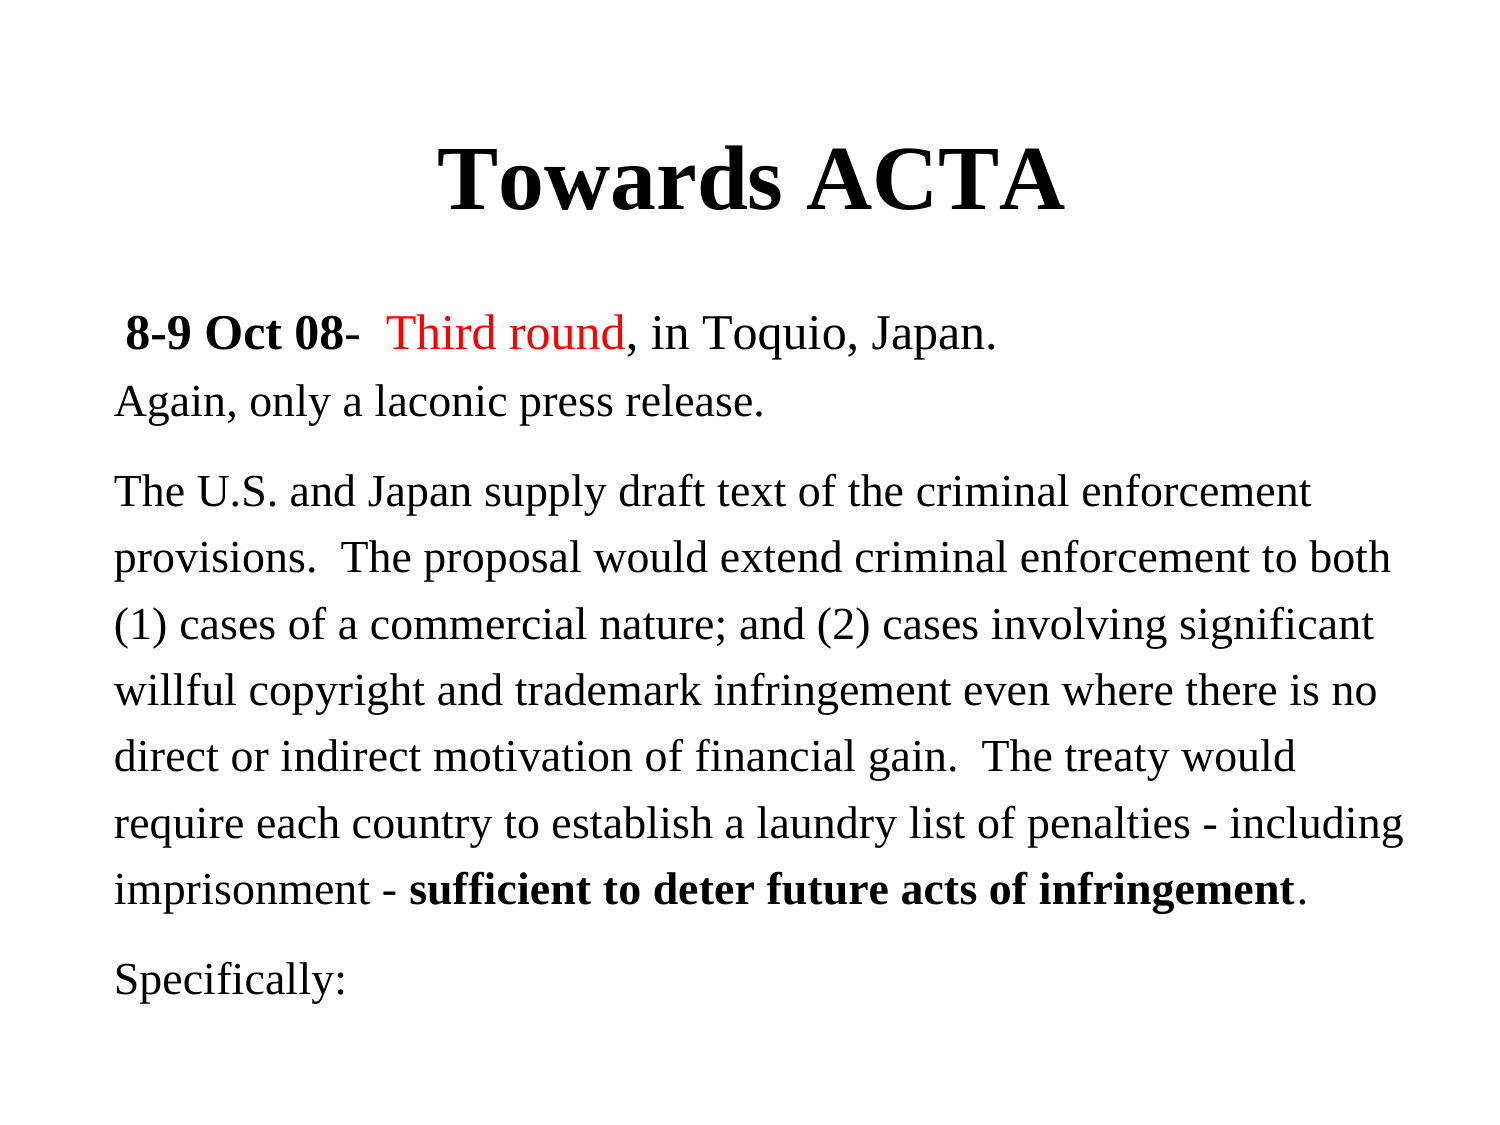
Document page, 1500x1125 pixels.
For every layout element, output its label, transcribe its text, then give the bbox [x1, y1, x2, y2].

text_box 8-9 Oct 08- Third round, in Toquio, Japan. Again, only a laconic press release. The U.S. and Japan supply draft text of the criminal enforcement provisions. The proposal would extend criminal enforcement to both (1) cases of a commercial nature; and (2) cases involving significant willful copyright and trademark infringement even where there is no direct or indirect motivation of financial gain. The treaty would require each country to establish a laundry list of penalties - including imprisonment - sufficient to deter future acts of infringement. Specifically: [98, 280, 1425, 1013]
title Towards ACTA [87, 52, 1416, 307]
